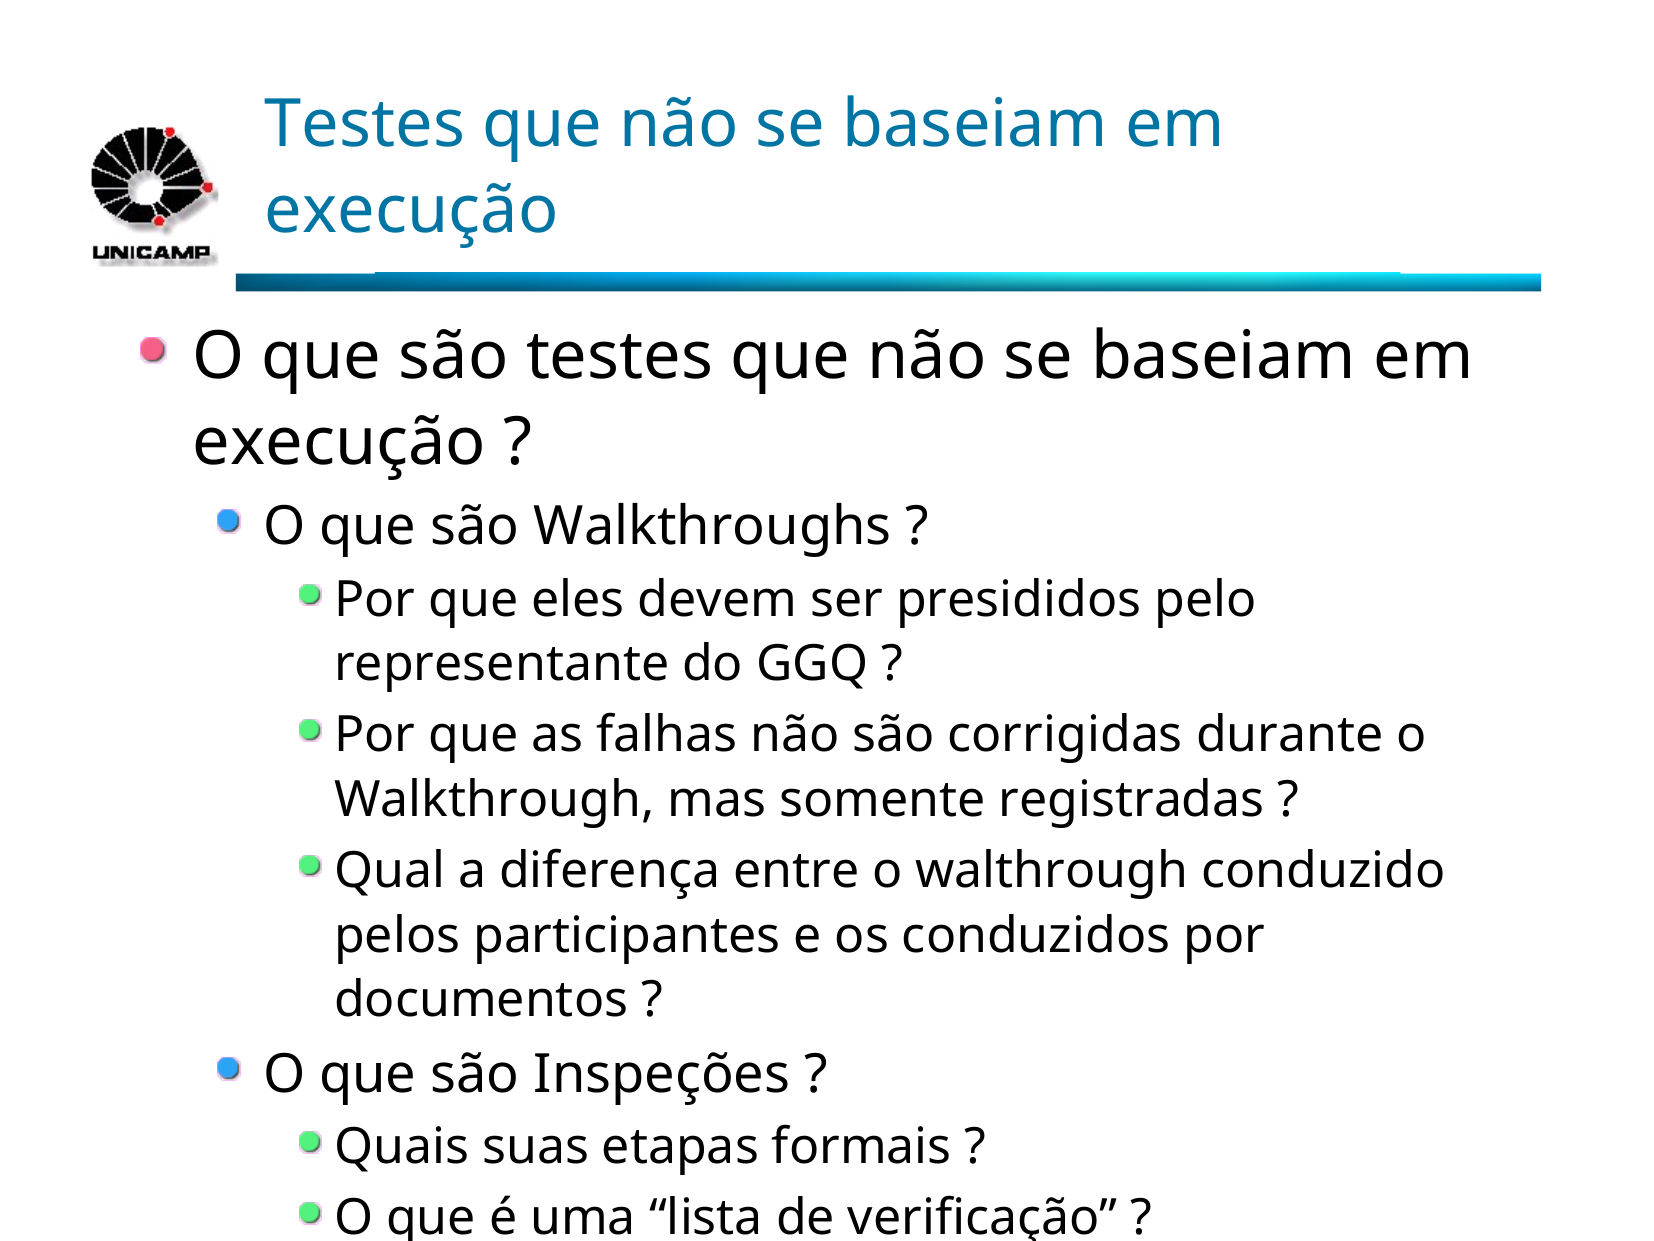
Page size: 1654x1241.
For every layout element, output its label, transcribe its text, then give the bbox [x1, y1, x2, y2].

picture [125, 272, 1654, 295]
list O que são testes que não se baseiam em execução ? O que são Walkthroughs ? Por que eles devem ser presididos pelo representante do GGQ ? Por que as falhas não são corrigidas durante o Walkthrough, mas somente registradas ? Qual a diferença entre o walthrough conduzido pelos participantes e os conduzidos por documentos ? O que são Inspeções ? Quais suas etapas formais ? O que é uma “lista de verificação” ? O que é o “registro de estatísticas de falhas” ? [121, 309, 1534, 1167]
picture [298, 1201, 323, 1226]
title Testes que não se baseiam em execução [264, 57, 1534, 250]
